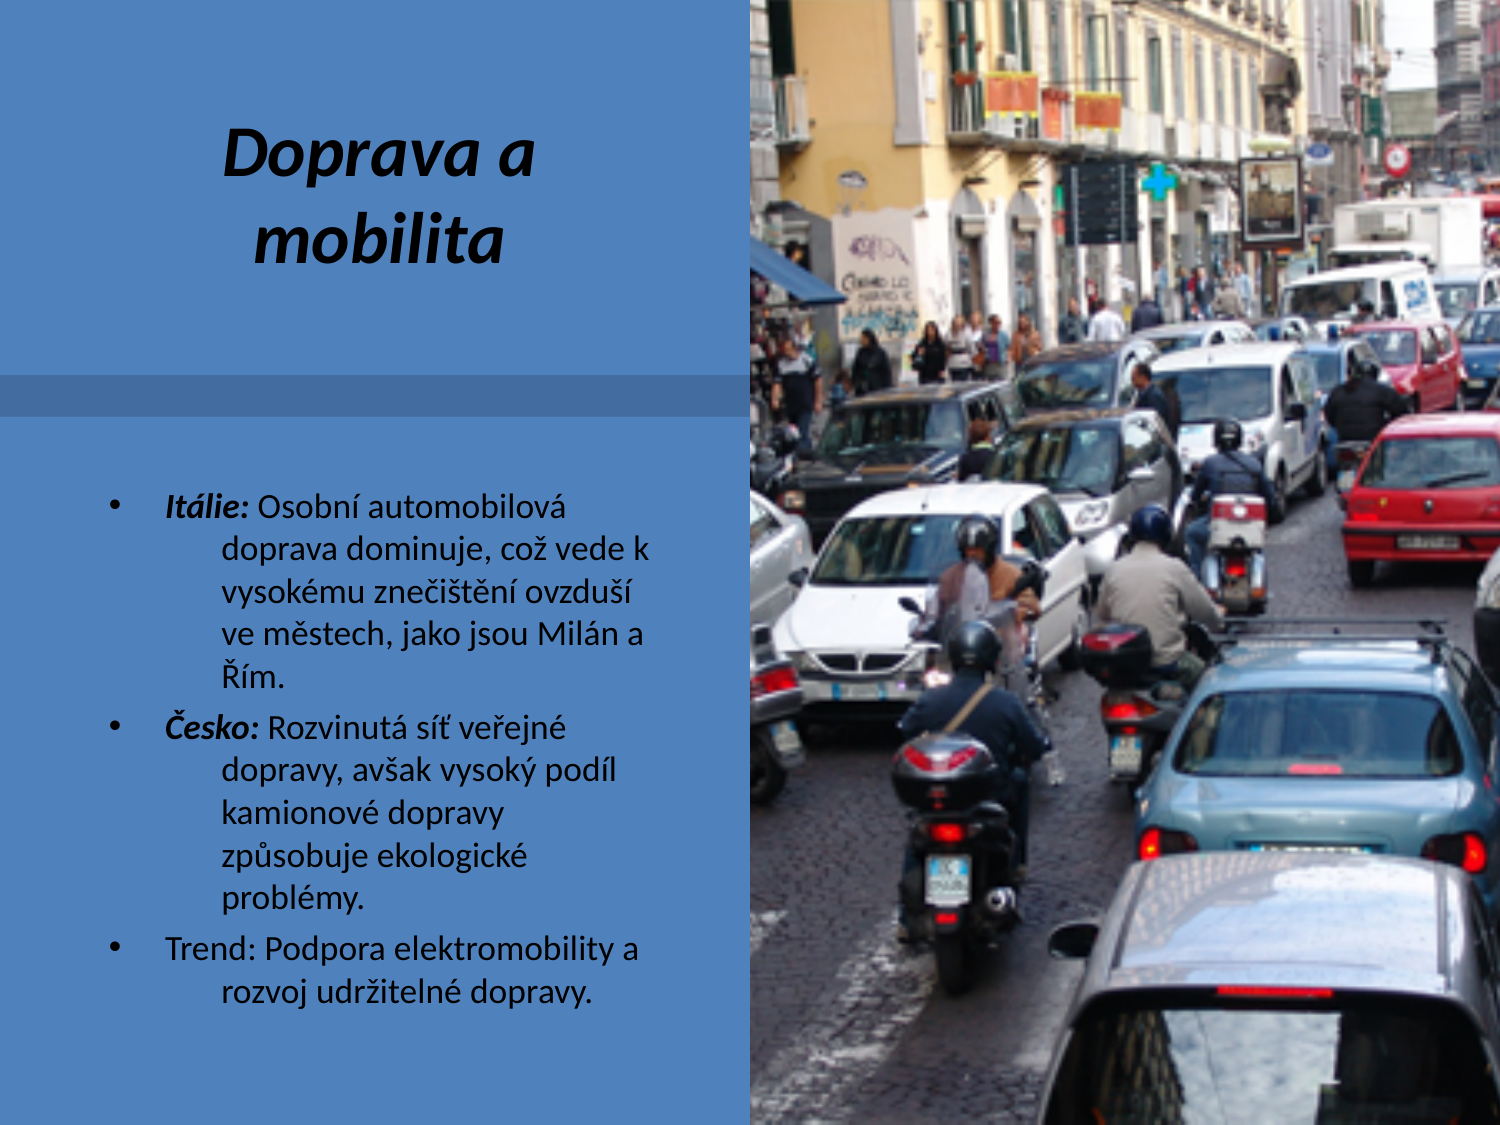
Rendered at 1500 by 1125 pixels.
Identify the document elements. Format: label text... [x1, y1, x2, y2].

picture [750, 0, 1500, 1125]
text_box [0, 0, 750, 1125]
title Doprava a mobilita [93, 57, 666, 324]
list Itálie: Osobní automobilová doprava dominuje, což vede k vysokému znečištění ovzduší ve městech, jako jsou Milán a Řím. Česko: Rozvinutá síť veřejné dopravy, avšak vysoký podíl kamionové dopravy způsobuje ekologické problémy. Trend: Podpora elektromobility a rozvoj udržitelné dopravy. [93, 450, 666, 1043]
